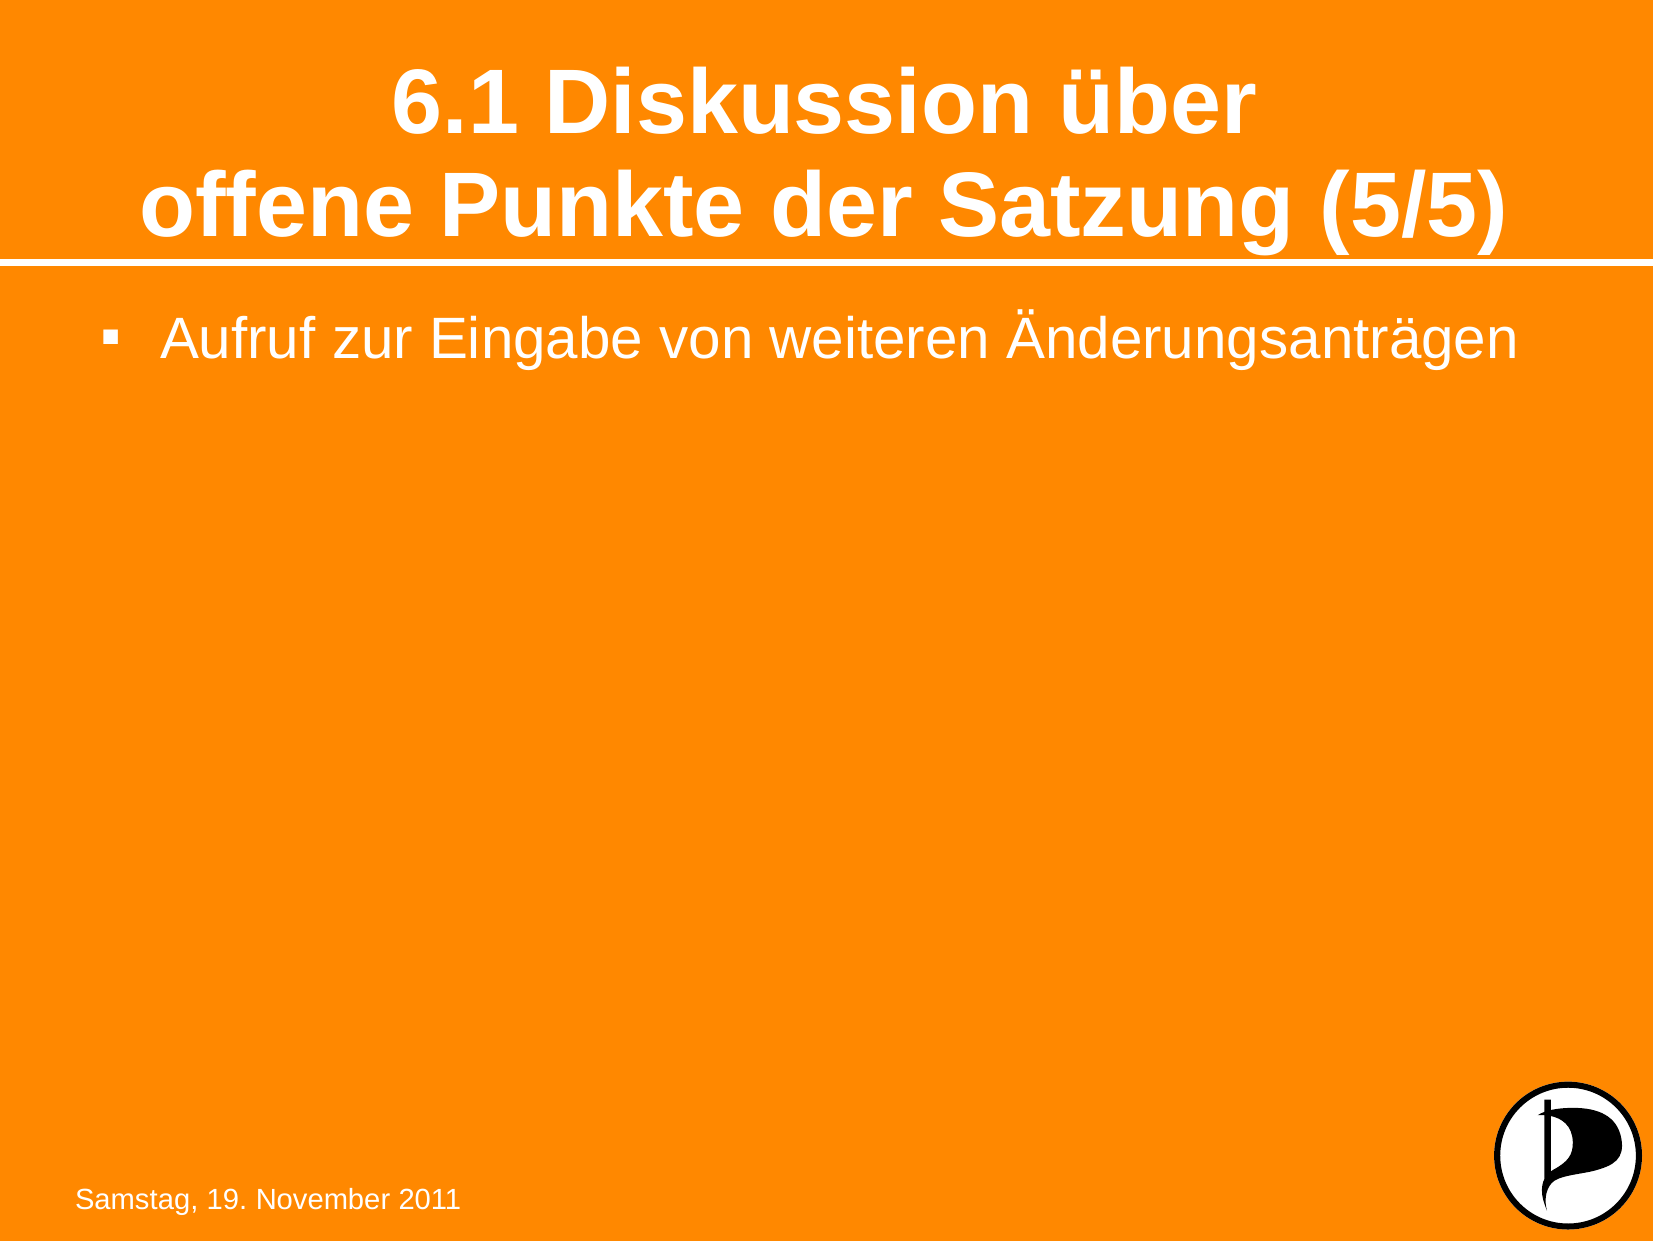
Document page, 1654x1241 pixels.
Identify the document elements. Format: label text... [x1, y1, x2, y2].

title 6.1 Diskussion über offene Punkte der Satzung (5/5) [37, 49, 1613, 257]
subtitle Aufruf zur Eingabe von weiteren Änderungsanträgen [75, 306, 1563, 976]
